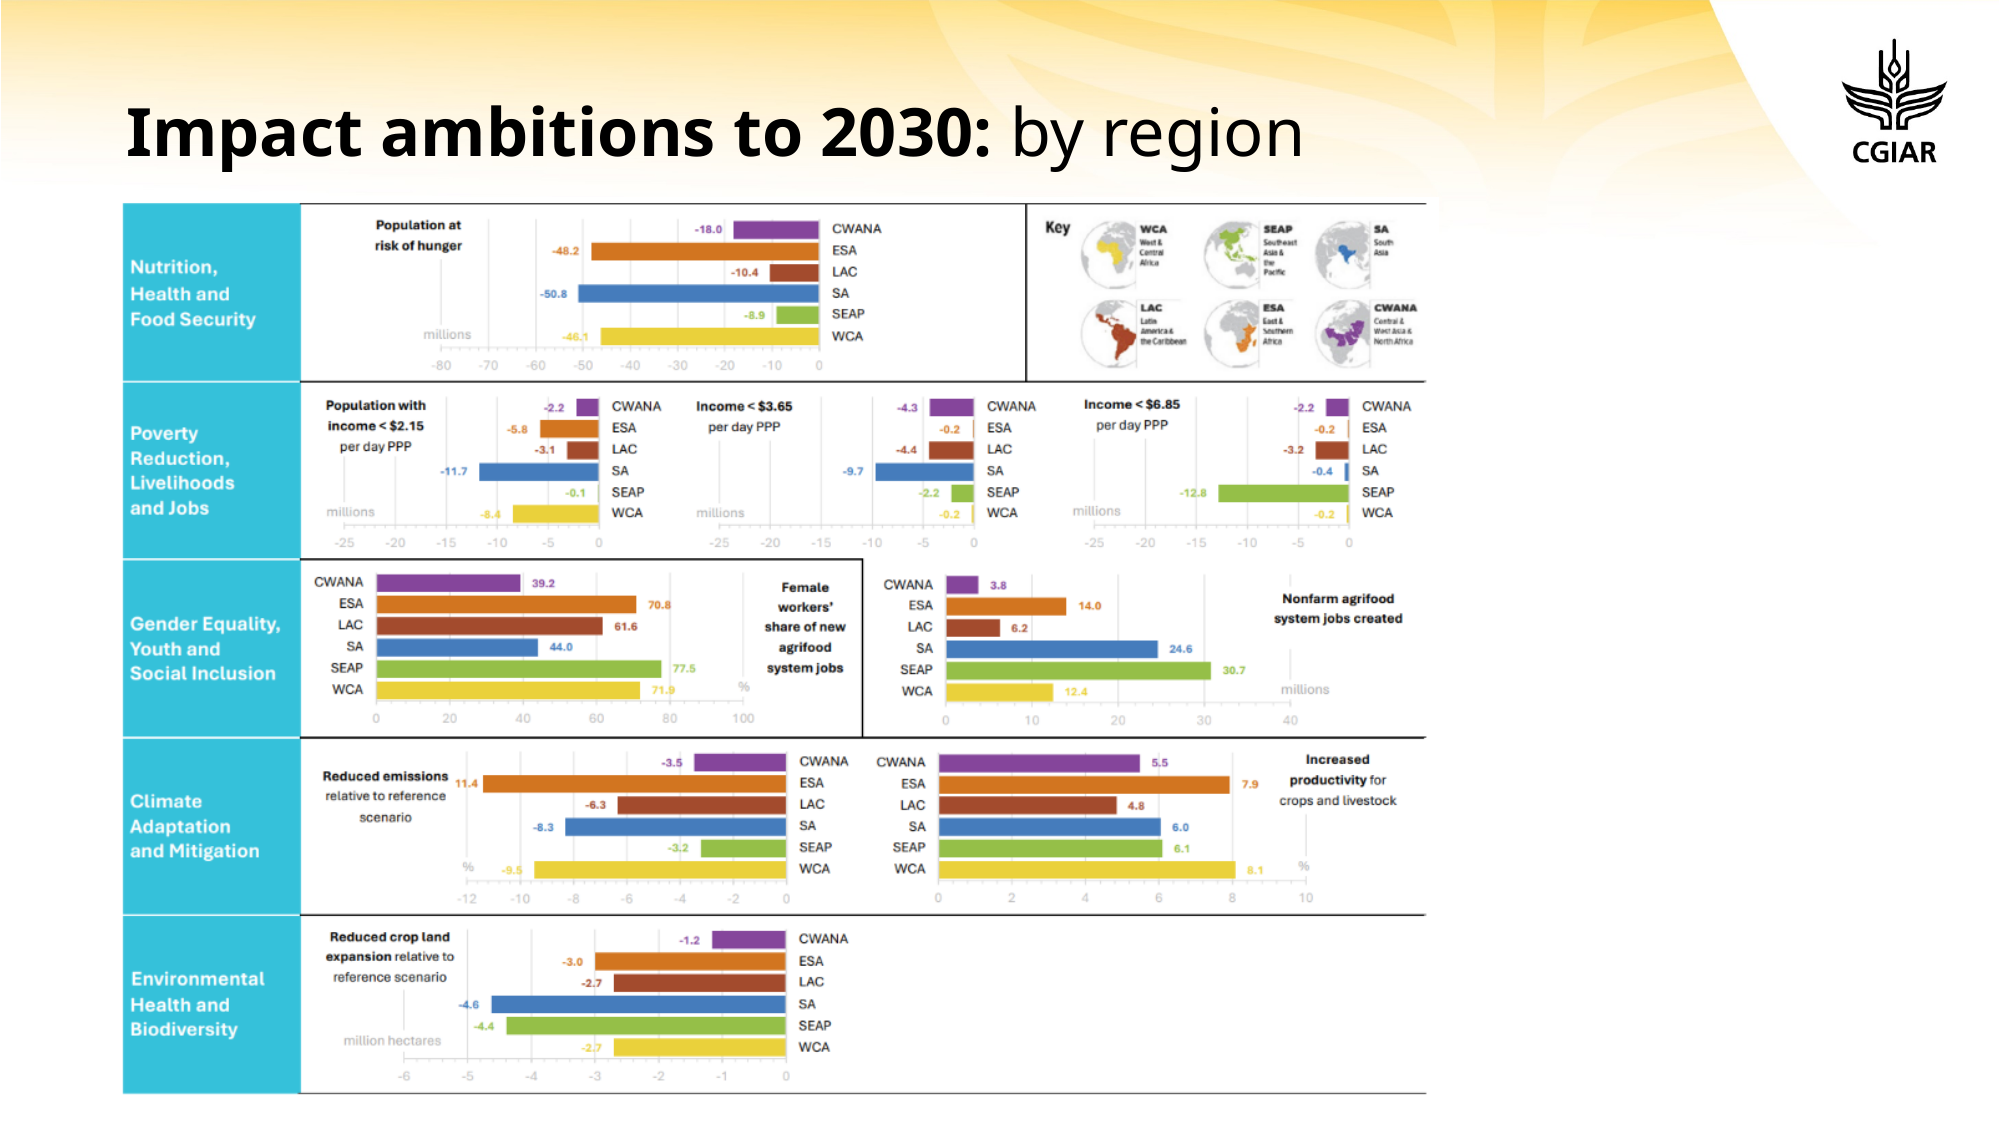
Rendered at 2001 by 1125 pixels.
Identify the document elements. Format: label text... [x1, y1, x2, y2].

title Impact ambitions to 2030: by region [118, 81, 1873, 178]
picture [118, 197, 1439, 1098]
